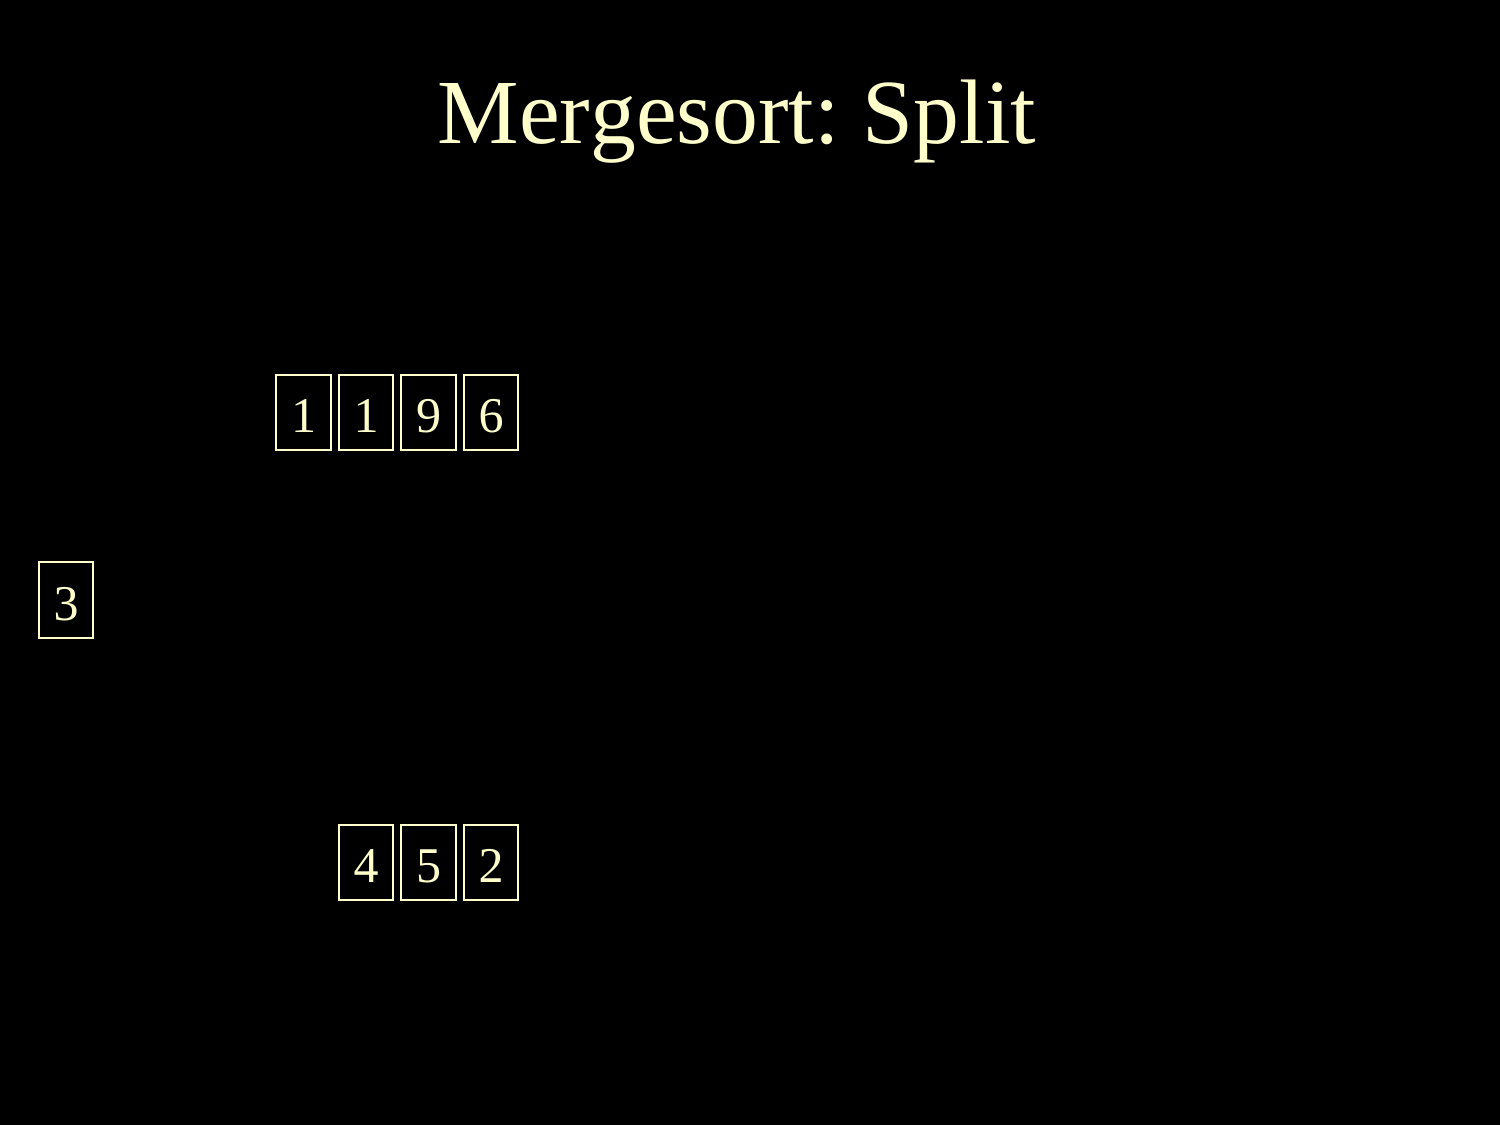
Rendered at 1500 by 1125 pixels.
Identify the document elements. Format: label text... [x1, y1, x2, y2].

title Mergesort: Split [8, 50, 1467, 176]
text_box 1 [338, 374, 394, 451]
text_box 6 [463, 374, 519, 451]
text_box 3 [38, 562, 94, 638]
text_box 2 [463, 824, 519, 901]
text_box 5 [401, 824, 456, 901]
text_box 4 [338, 824, 394, 901]
text_box 9 [401, 374, 456, 451]
text_box 1 [276, 374, 331, 451]
